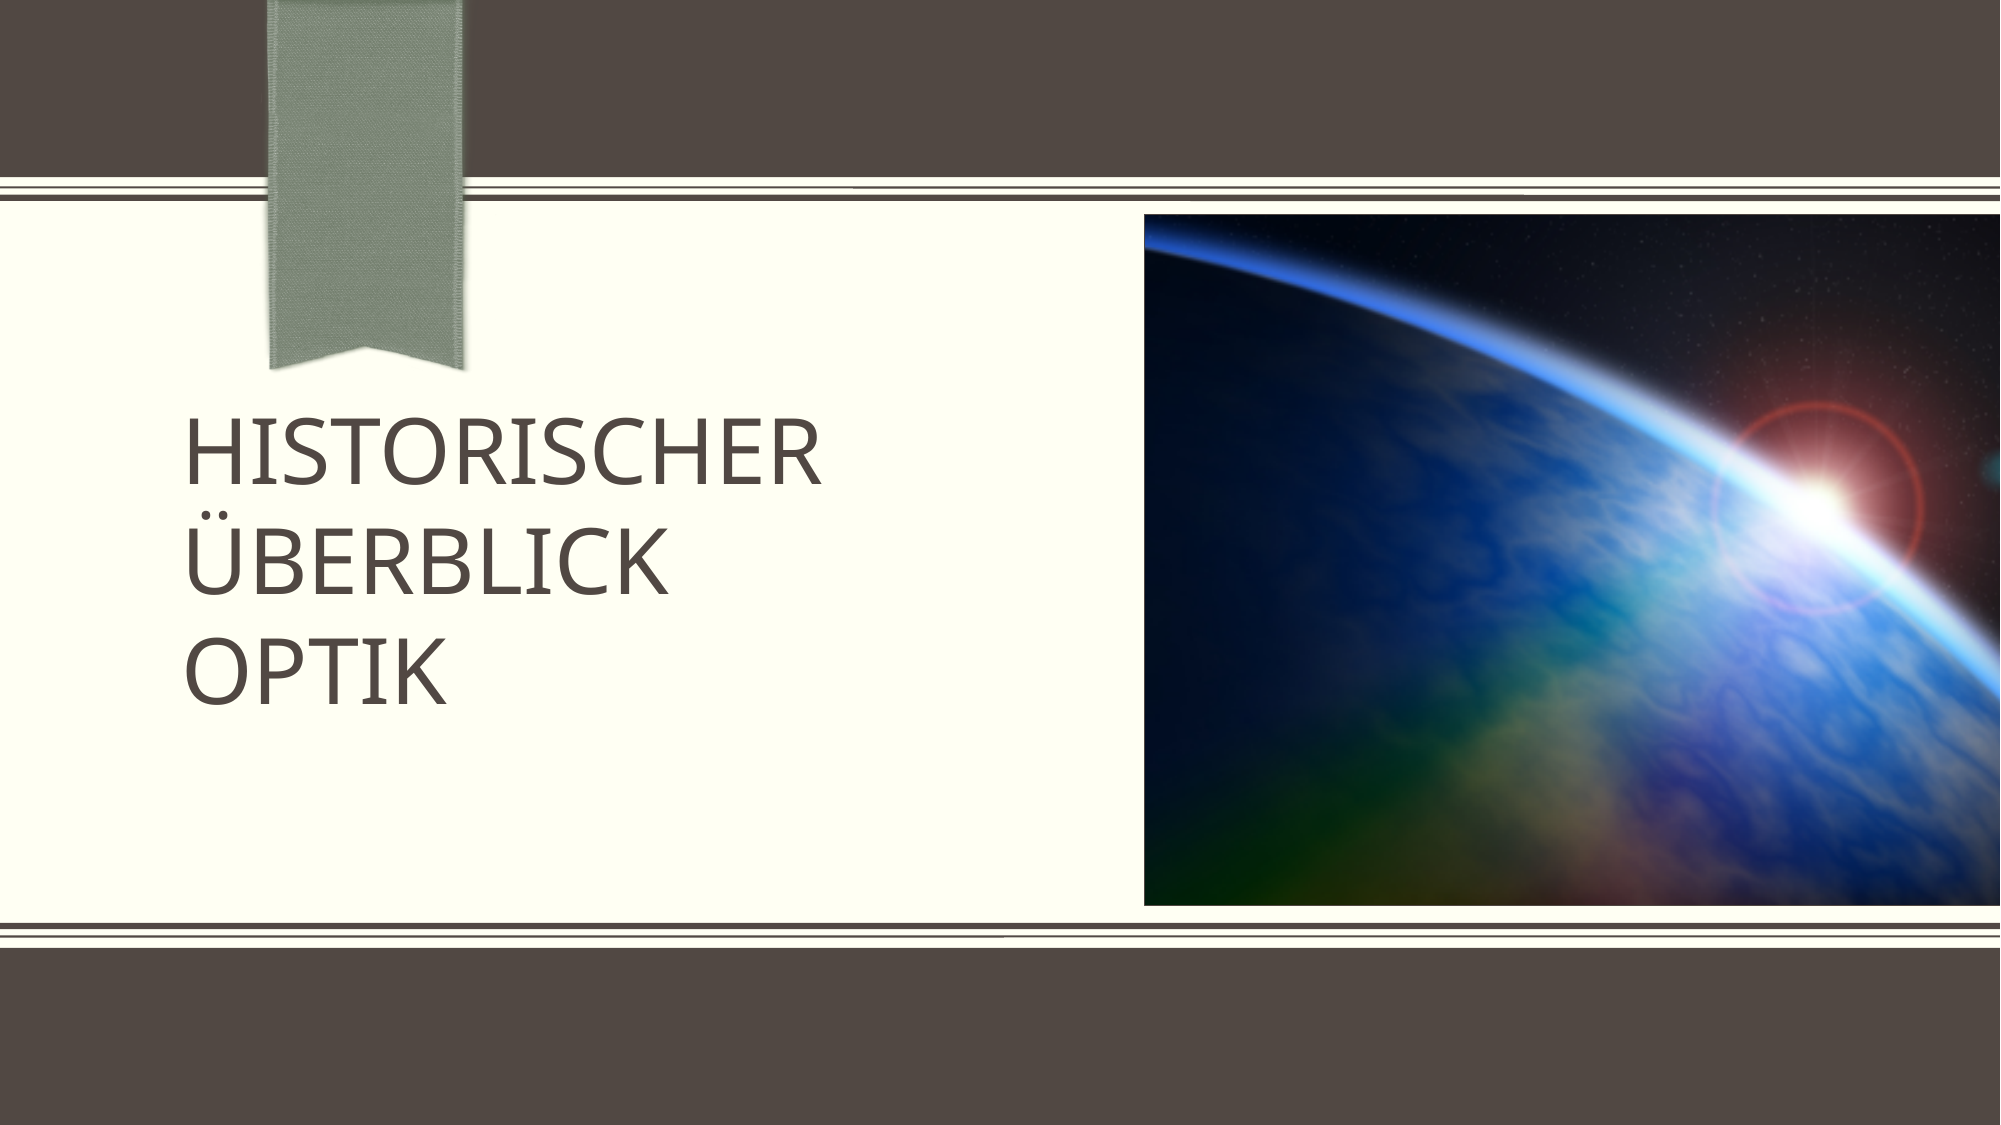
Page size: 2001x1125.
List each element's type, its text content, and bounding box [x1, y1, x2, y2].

title Historischer Überblick Optik [181, 376, 1122, 741]
picture [1145, 215, 2000, 906]
picture [217, 0, 505, 376]
